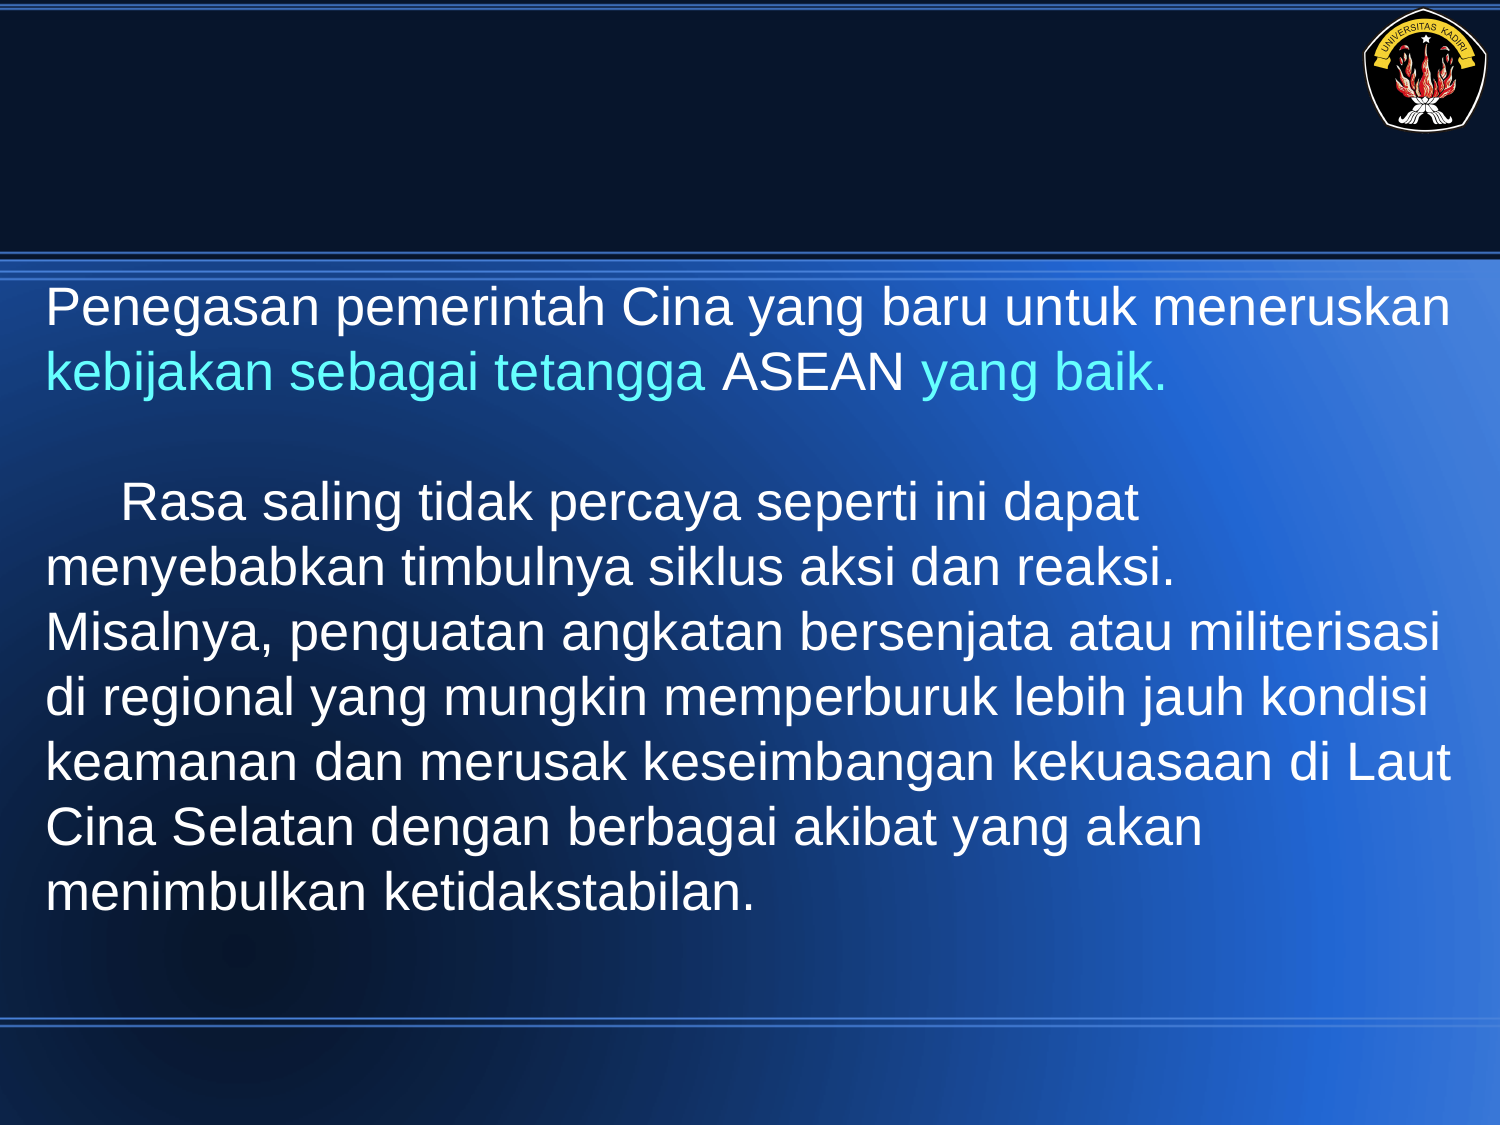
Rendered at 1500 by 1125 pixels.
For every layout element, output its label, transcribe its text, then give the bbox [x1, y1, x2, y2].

text_box Penegasan pemerintah Cina yang baru untuk meneruskan kebijakan sebagai tetangga ASEAN yang baik. Rasa saling tidak percaya seperti ini dapat menyebabkan timbulnya siklus aksi dan reaksi. Misalnya, penguatan angkatan bersenjata atau militerisasi di regional yang mungkin memperburuk lebih jauh kondisi keamanan dan merusak keseimbangan kekuasaan di Laut Cina Selatan dengan berbagai akibat yang akan menimbulkan ketidakstabilan. [30, 264, 1479, 929]
picture [1350, 0, 1500, 140]
text_box [150, 377, 1500, 1125]
